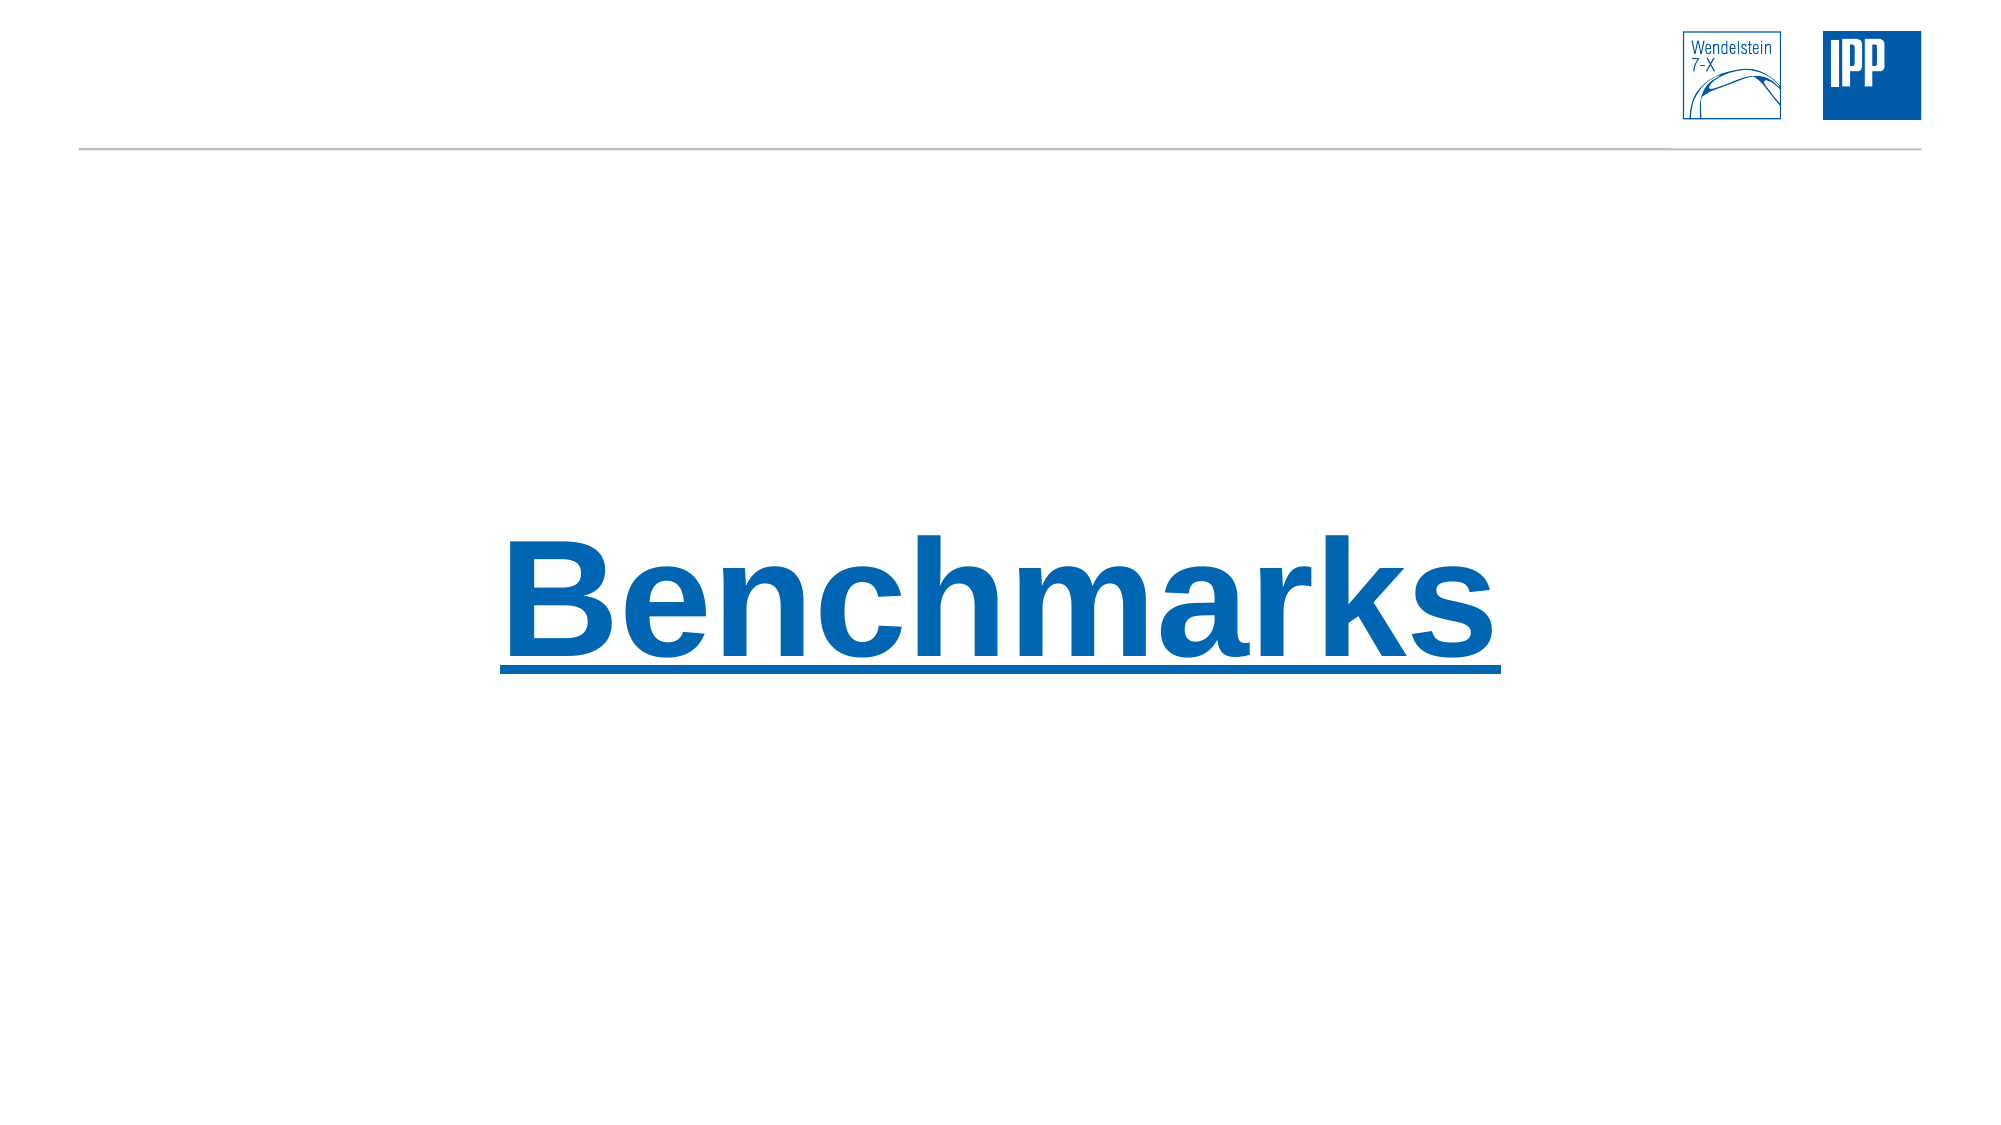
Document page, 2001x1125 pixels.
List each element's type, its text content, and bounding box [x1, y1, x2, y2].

subtitle Benchmarks [78, 179, 1922, 1018]
